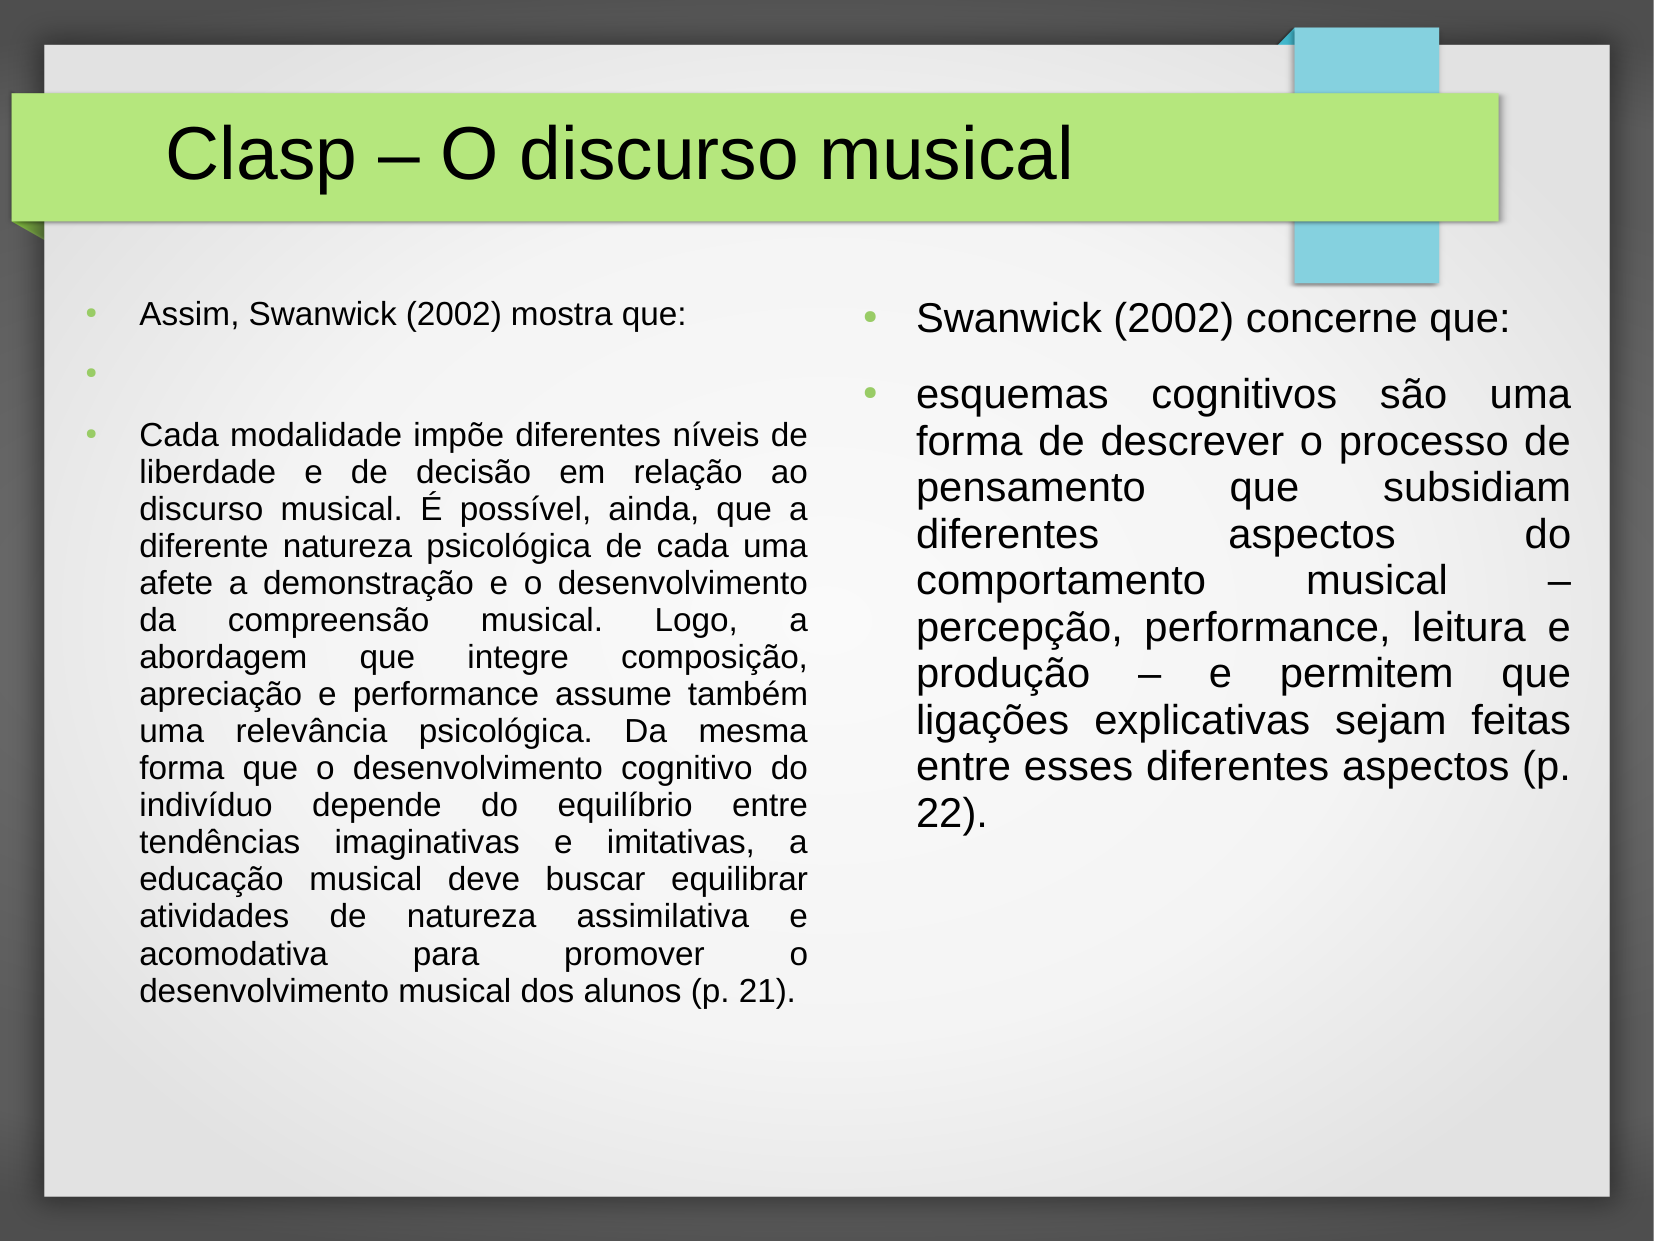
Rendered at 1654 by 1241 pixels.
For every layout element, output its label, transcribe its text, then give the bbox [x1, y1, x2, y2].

list Assim, Swanwick (2002) mostra que: Cada modalidade impõe diferentes níveis de liberdade e de decisão em relação ao discurso musical. É possível, ainda, que a diferente natureza psicológica de cada uma afete a demonstração e o desenvolvimento da compreensão musical. Logo, a abordagem que integre composição, apreciação e performance assume também uma relevância psicológica. Da mesma forma que o desenvolvimento cognitivo do indivíduo depende do equilíbrio entre tendências imaginativas e imitativas, a educação musical deve buscar equilibrar atividades de natureza assimilativa e acomodativa para promover o desenvolvimento musical dos alunos (p. 21). [82, 295, 809, 1015]
list Swanwick (2002) concerne que: esquemas cognitivos são uma forma de descrever o processo de pensamento que subsidiam diferentes aspectos do comportamento musical – percepção, performance, leitura e produção – e permitem que ligações explicativas sejam feitas entre esses diferentes aspectos (p. 22). [845, 295, 1572, 1015]
picture [0, 0, 1654, 1241]
title Clasp – O discurso musical [82, 94, 1264, 213]
